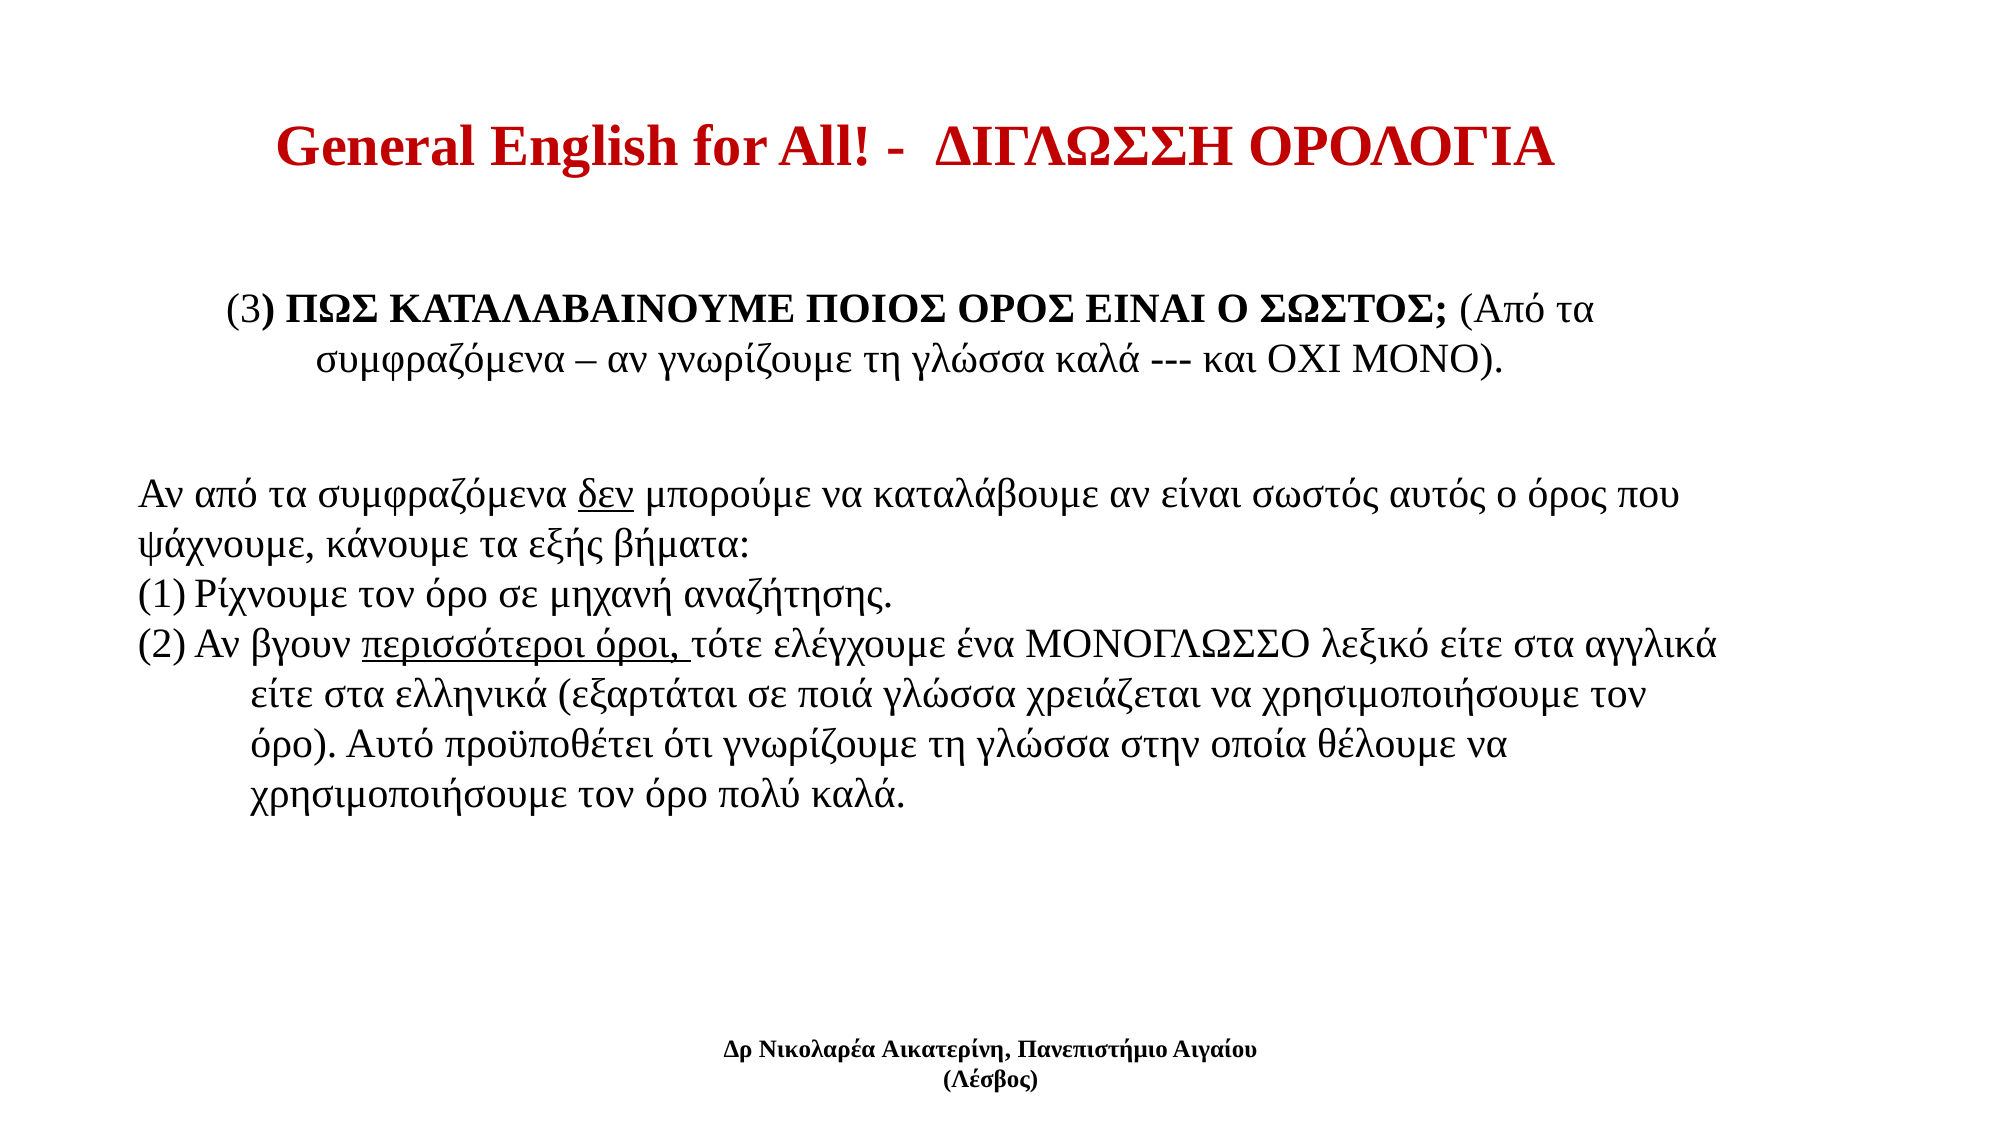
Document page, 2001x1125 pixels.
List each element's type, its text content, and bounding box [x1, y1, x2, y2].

text_box Δρ Νικολαρέα Αικατερίνη, Πανεπιστήμιο Αιγαίου (Λέσβος) [500, 1025, 1482, 1101]
text_box Αν από τα συμφραζόμενα δεν μπορούμε να καταλάβουμε αν είναι σωστός αυτός ο όρος που ψάχνουμε, κάνουμε τα εξής βήματα: Ρίχνουμε τον όρο σε μηχανή αναζήτησης. Αν βγουν περισσότεροι όροι, τότε ελέγχουμε ένα ΜΟΝΟΓΛΩΣΣΟ λεξικό είτε στα αγγλικά είτε στα ελληνικά (εξαρτάται σε ποιά γλώσσα χρειάζεται να χρησιμοποιήσουμε τον όρο). Αυτό προϋποθέτει ότι γνωρίζουμε τη γλώσσα στην οποία θέλουμε να χρησιμοποιήσουμε τον όρο πολύ καλά. [122, 458, 1744, 827]
text_box General English for All! - ΔΙΓΛΩΣΣΗ ΟΡΟΛΟΓΙΑ [62, 99, 1769, 186]
text_box (3) ΠΩΣ ΚΑΤΑΛΑΒΑΙΝΟΥΜΕ ΠΟΙΟΣ ΟΡΟΣ ΕΙΝΑΙ Ο ΣΩΣΤΟΣ; (Από τα συμφραζόμενα – αν γνωρίζουμε τη γλώσσα καλά --- και ΟΧΙ ΜΟΝΟ). [210, 272, 1611, 440]
